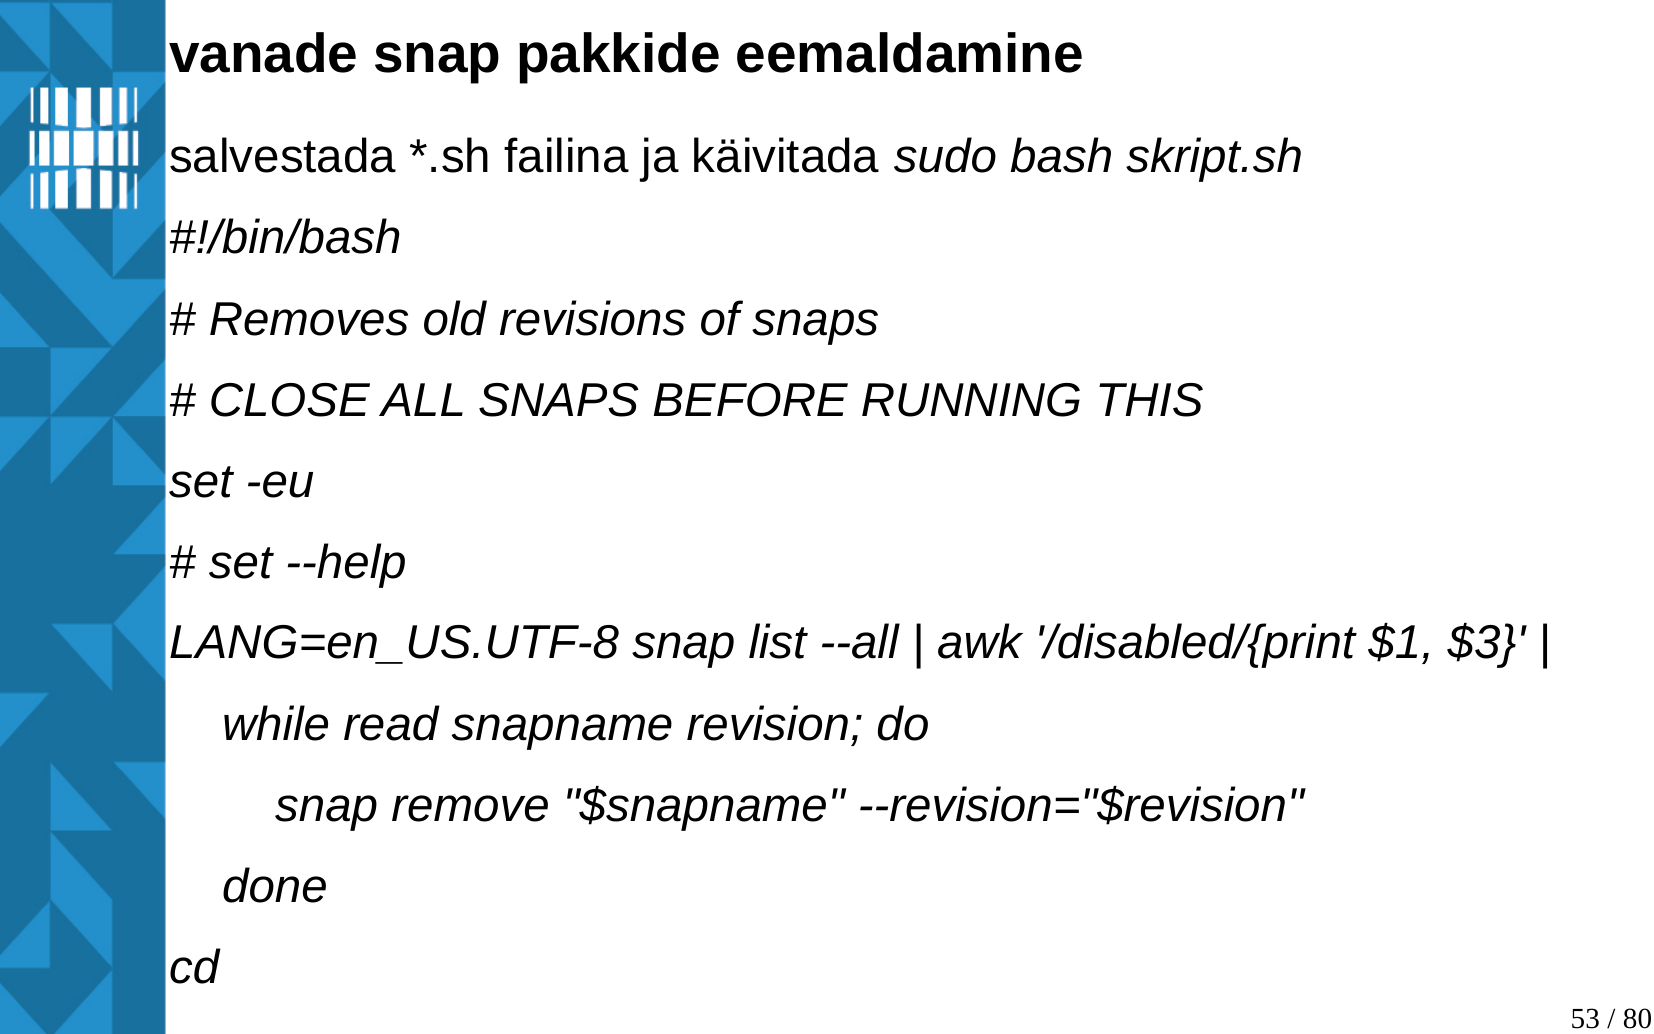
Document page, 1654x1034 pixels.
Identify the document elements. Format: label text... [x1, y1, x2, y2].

list salvestada *.sh failina ja käivitada sudo bash skript.sh #!/bin/bash # Removes old revisions of snaps # CLOSE ALL SNAPS BEFORE RUNNING THIS set -eu # set --help LANG=en_US.UTF-8 snap list --all | awk '/disabled/{print $1, $3}' | while read snapname revision; do snap remove "$snapname" --revision="$revision" done cd [169, 129, 1630, 997]
title vanade snap pakkide eemaldamine [169, 11, 1571, 95]
